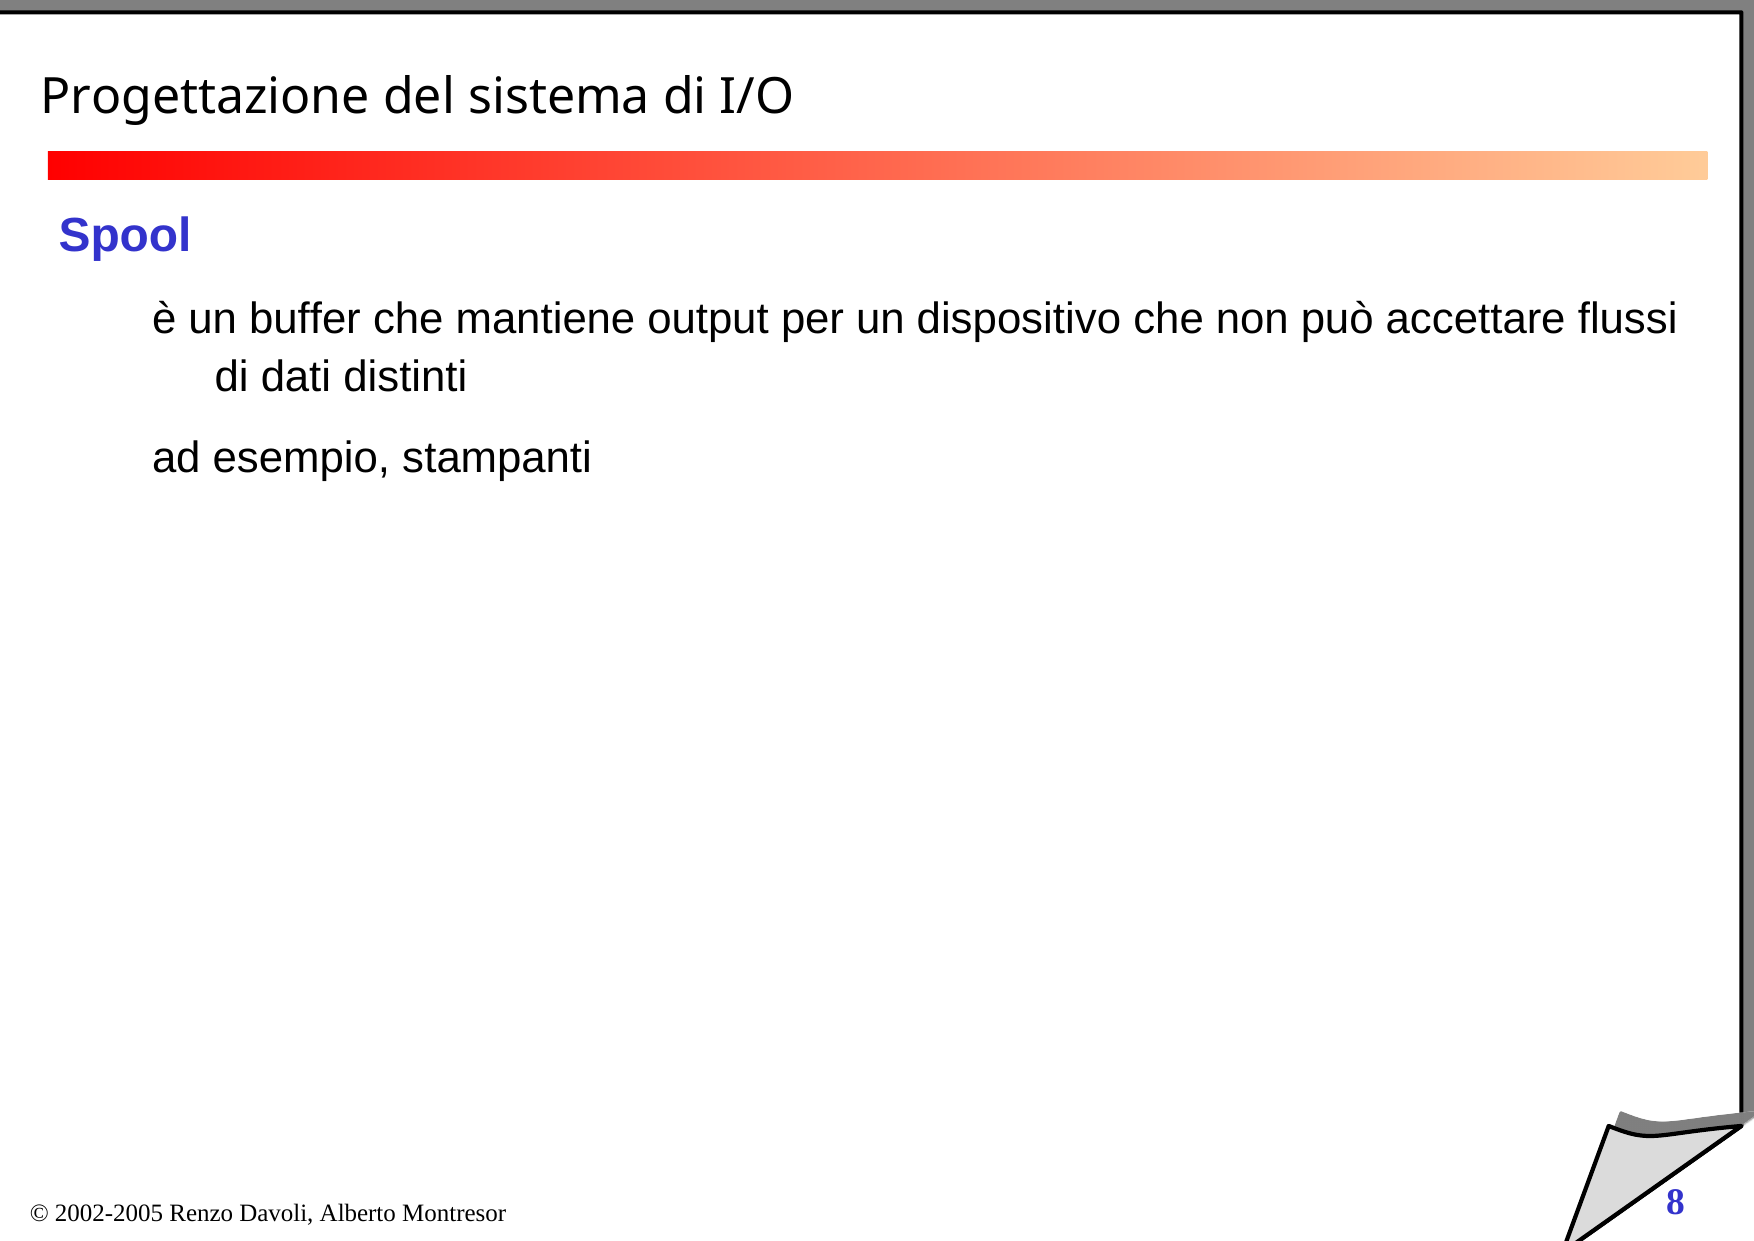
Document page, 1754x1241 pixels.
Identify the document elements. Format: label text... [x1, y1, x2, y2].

text_box 14 [750, 152, 754, 179]
title Progettazione del sistema di I/O [40, 49, 1714, 144]
list Spool è un buffer che mantiene output per un dispositivo che non può accettare flussi di dati distinti ad esempio, stampanti [58, 206, 1696, 815]
